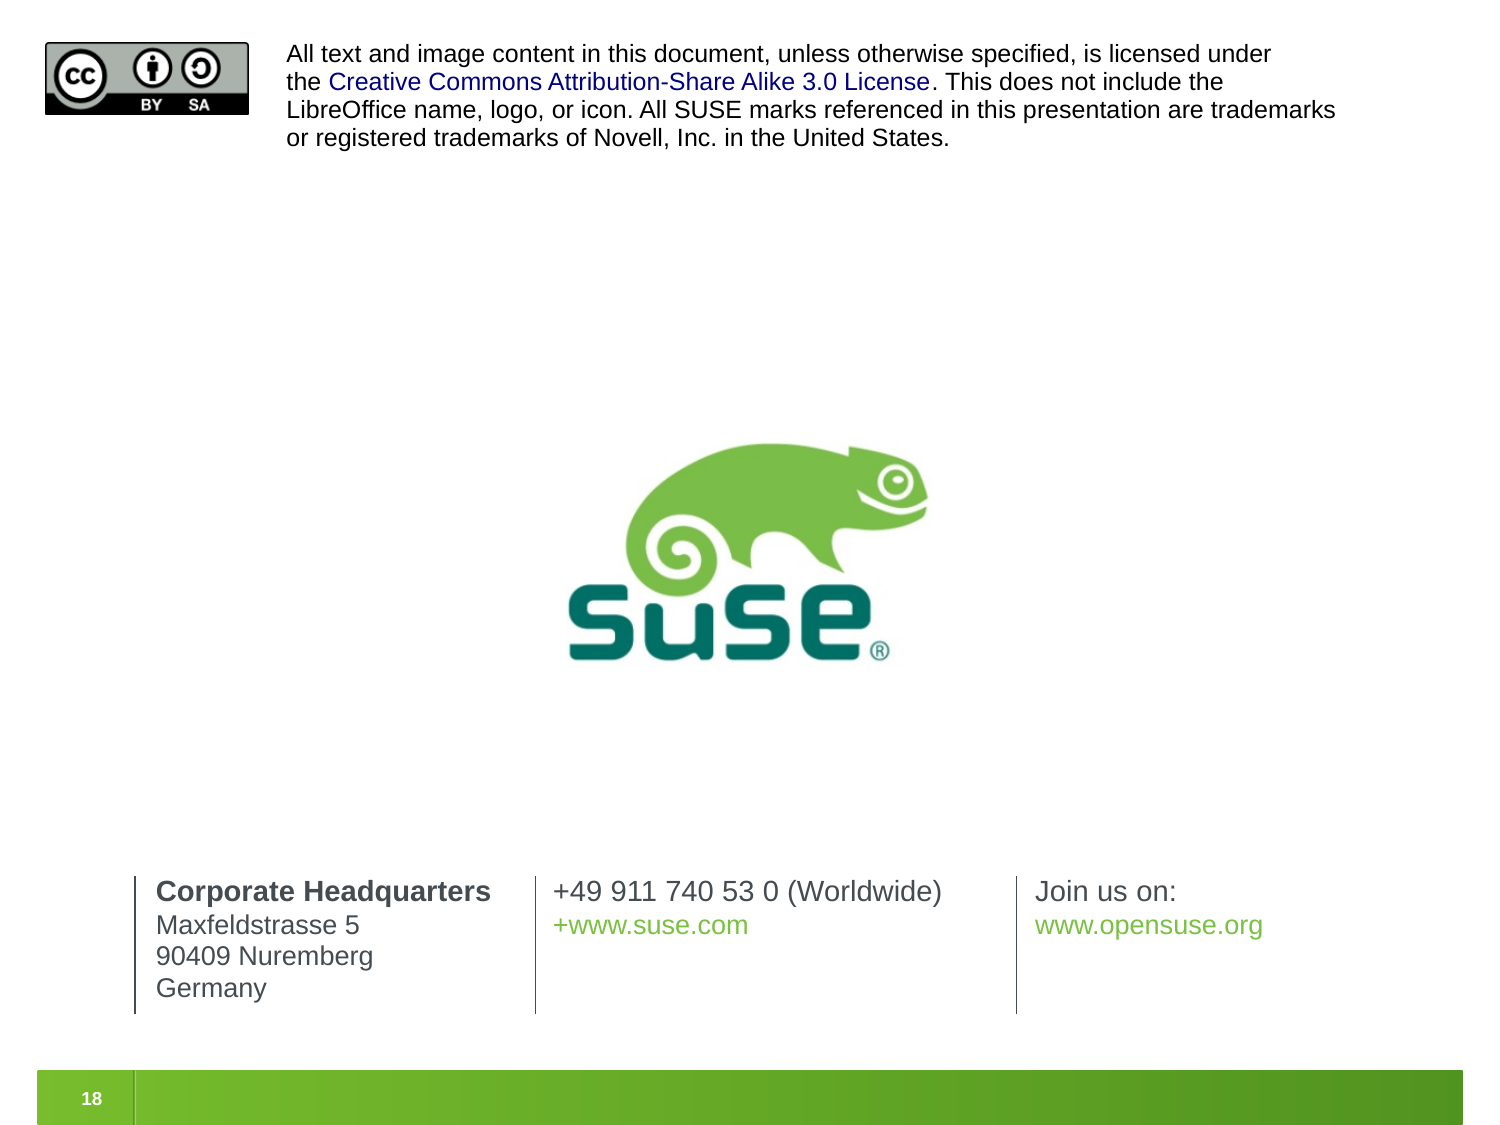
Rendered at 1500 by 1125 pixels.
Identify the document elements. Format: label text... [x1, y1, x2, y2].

picture [566, 441, 933, 667]
text_box All text and image content in this document, unless otherwise specified, is licensed under the Creative Commons Attribution-Share Alike 3.0 License. This does not include the LibreOffice name, logo, or icon. All SUSE marks referenced in this presentation are trademarks or registered trademarks of Novell, Inc. in the United States. [286, 39, 1500, 156]
picture [45, 42, 249, 115]
